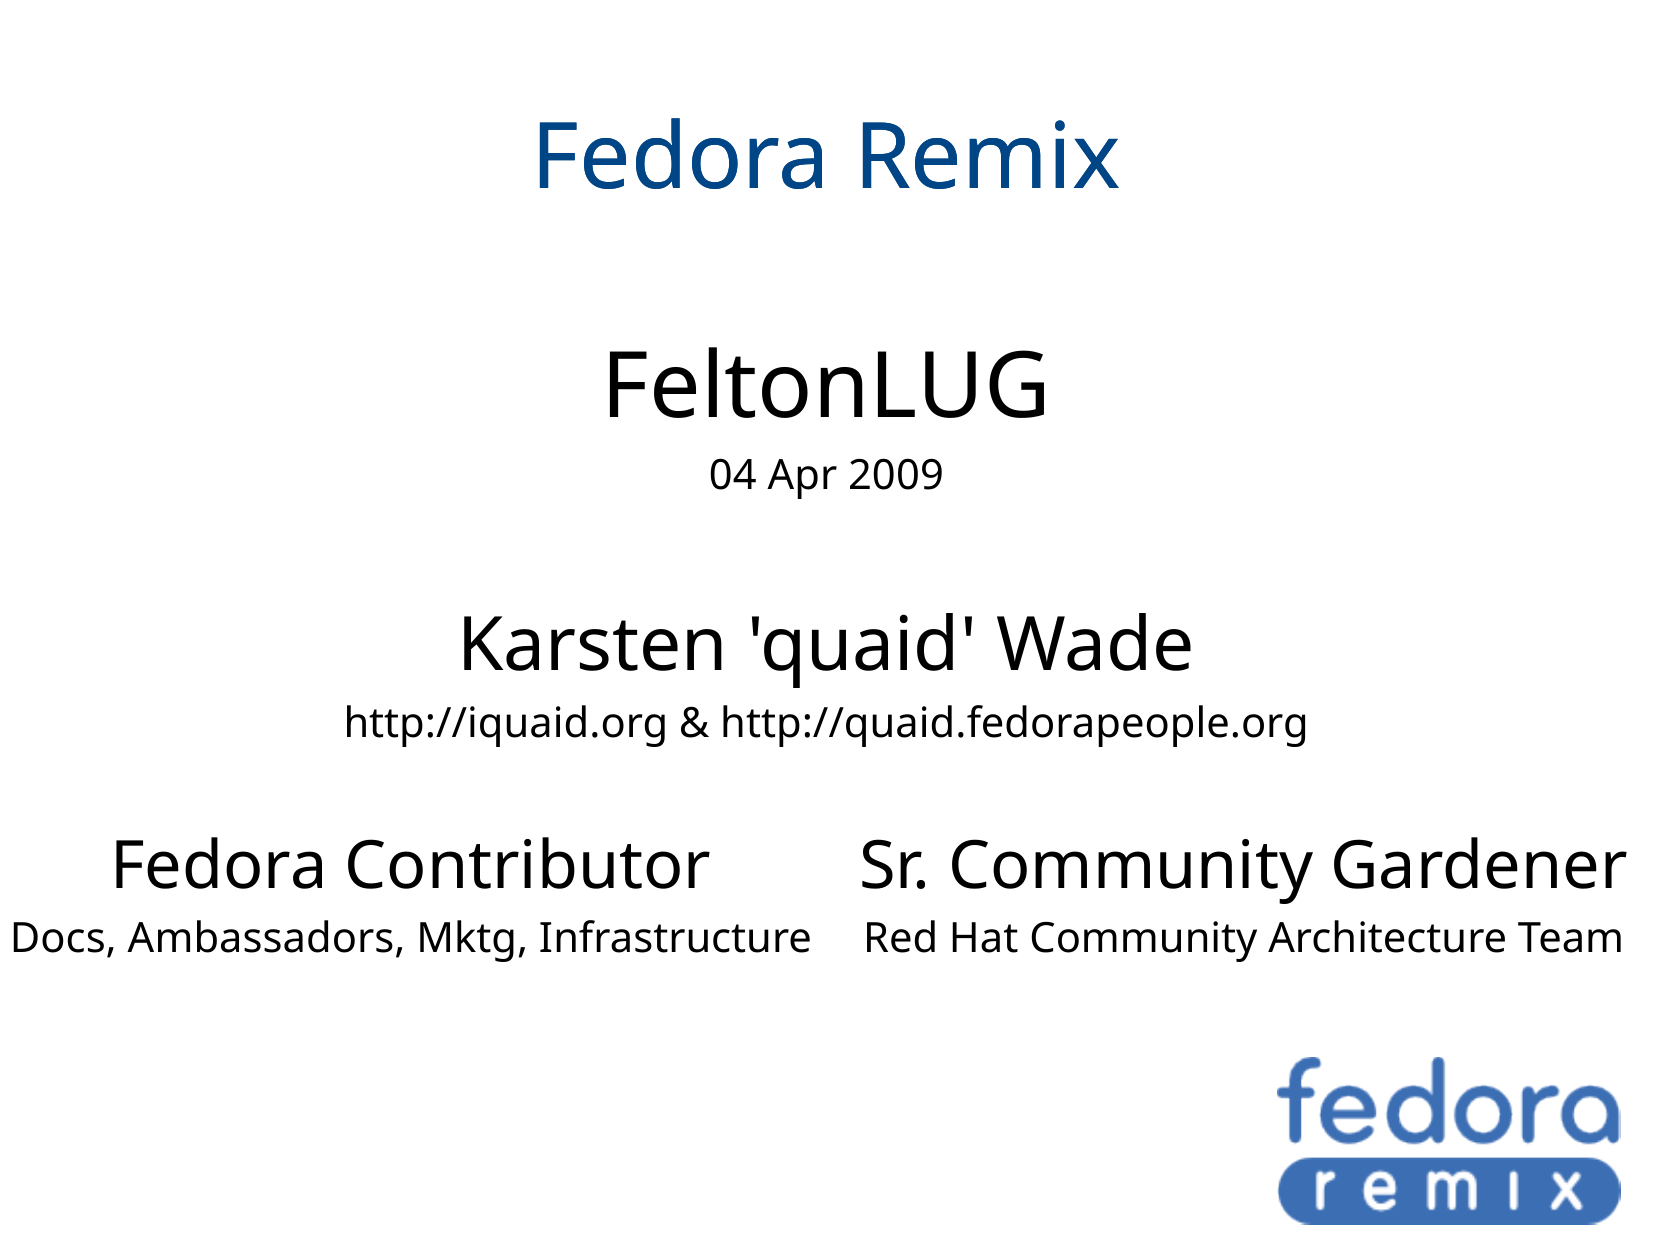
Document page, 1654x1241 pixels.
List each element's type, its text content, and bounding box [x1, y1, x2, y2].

title Sr. Community Gardener Red Hat Community Architecture Team [835, 816, 1652, 967]
title Karsten 'quaid' Wade http://iquaid.org & http://quaid.fedorapeople.org [0, 557, 1653, 783]
title Fedora Contributor Docs, Ambassadors, Mktg, Infrastructure [2, 816, 820, 967]
title Fedora Remix [82, 49, 1571, 257]
subtitle FeltonLUG 04 Apr 2009 [0, 332, 1653, 490]
picture [1277, 1057, 1621, 1225]
